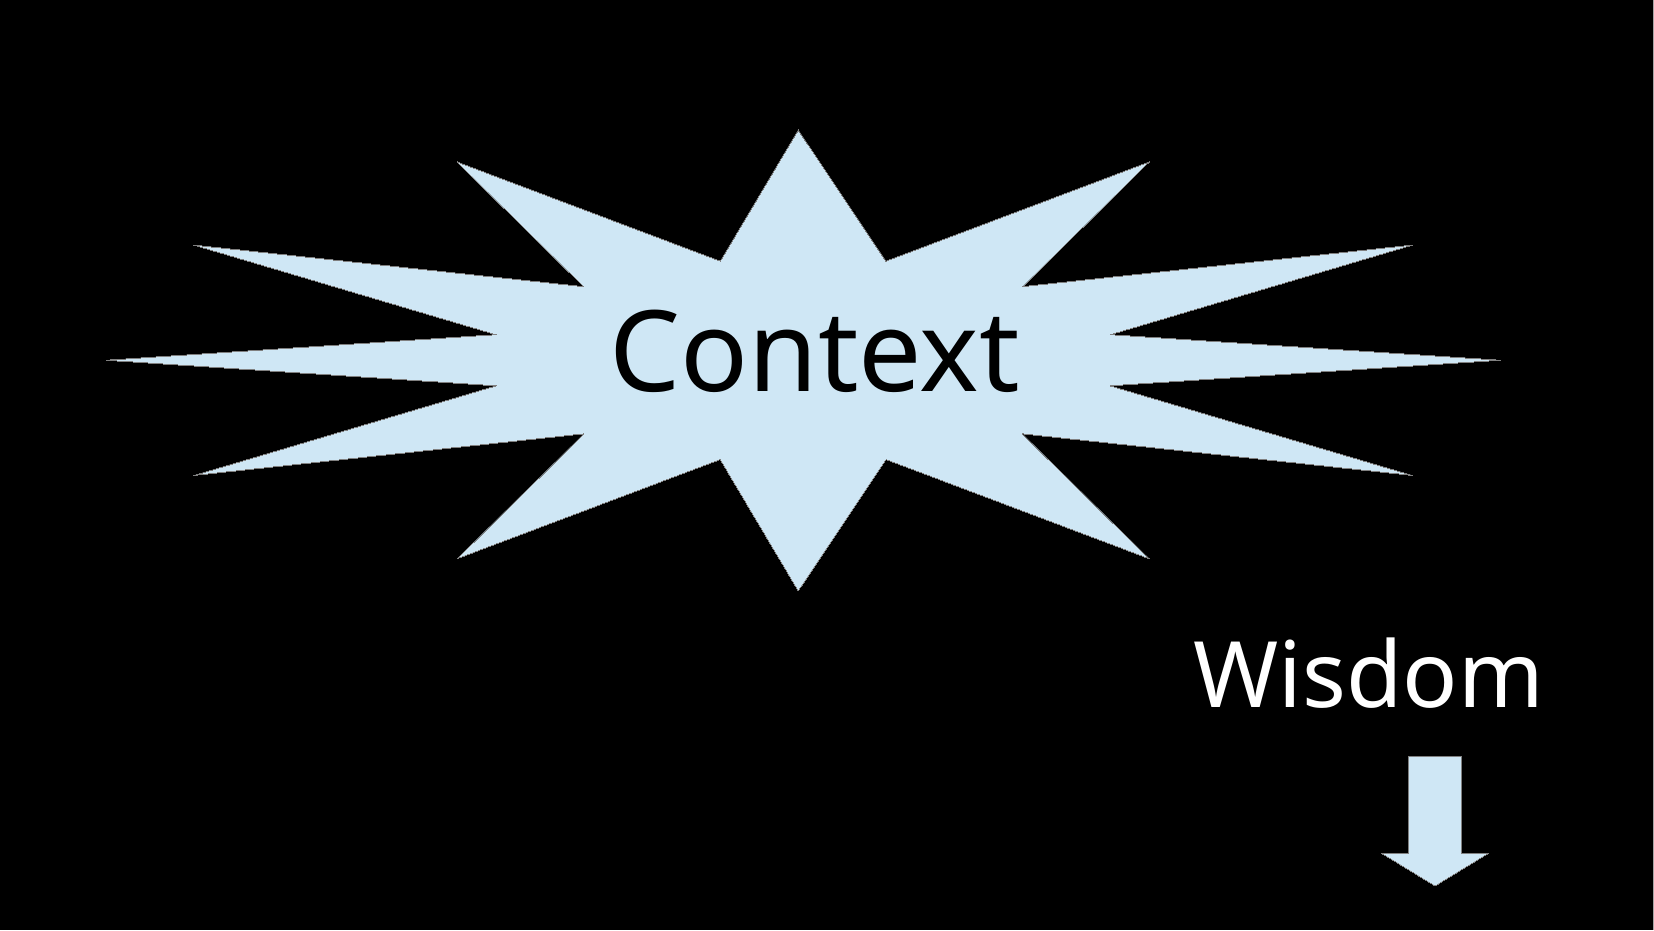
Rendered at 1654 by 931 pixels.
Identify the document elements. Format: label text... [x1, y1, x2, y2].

text_box [457, 532, 528, 559]
text_box [763, 532, 838, 591]
text_box [1381, 756, 1489, 886]
text_box [777, 129, 822, 165]
text_box [1140, 161, 1150, 165]
subtitle Context [70, 165, 1560, 532]
text_box [1078, 532, 1150, 559]
text_box Wisdom [1086, 602, 1560, 725]
